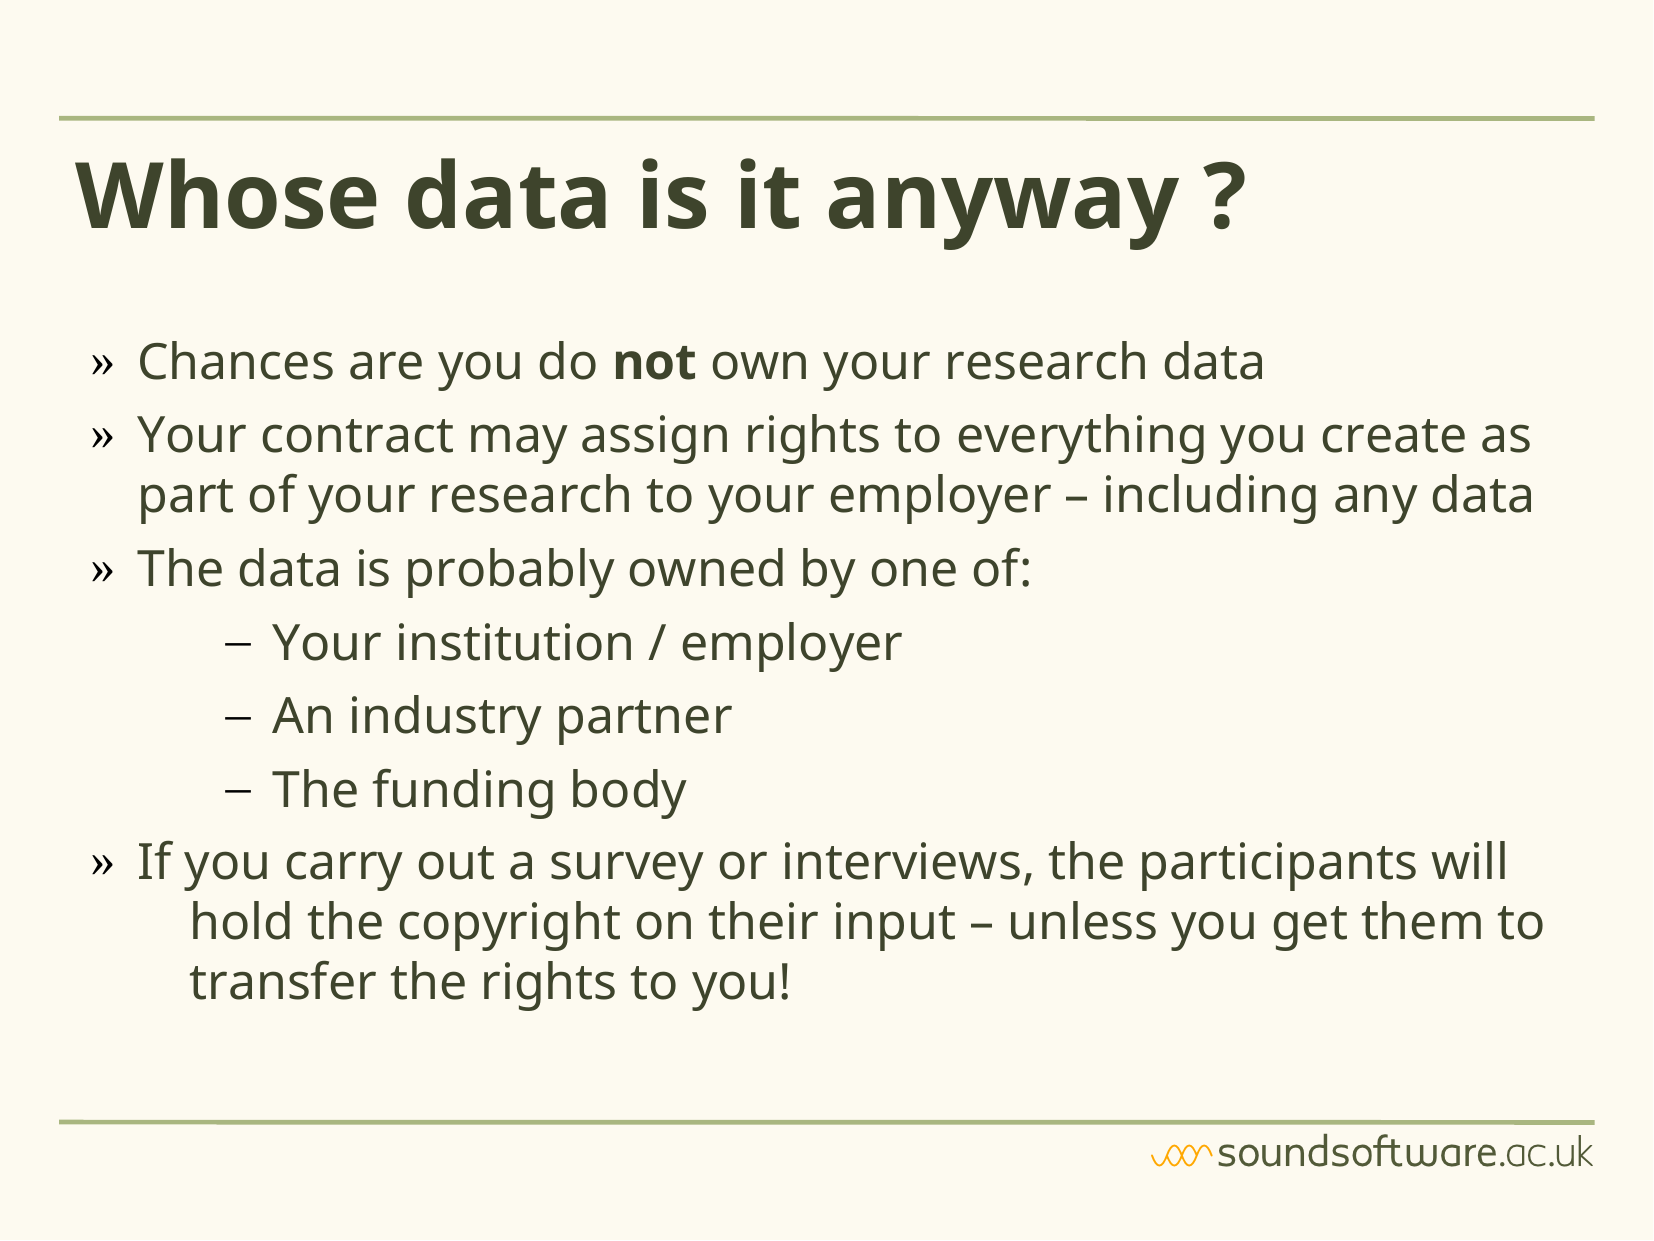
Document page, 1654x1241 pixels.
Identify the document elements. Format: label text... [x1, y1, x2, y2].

list Chances are you do not own your research data Your contract may assign rights to everything you create as part of your research to your employer – including any data The data is probably owned by one of: Your institution / employer An industry partner The funding body If you carry out a survey or interviews, the participants will hold the copyright on their input – unless you get them to transfer the rights to you! [59, 321, 1594, 1140]
picture [1151, 1140, 1593, 1167]
title Whose data is it anyway ? [59, 109, 1594, 274]
